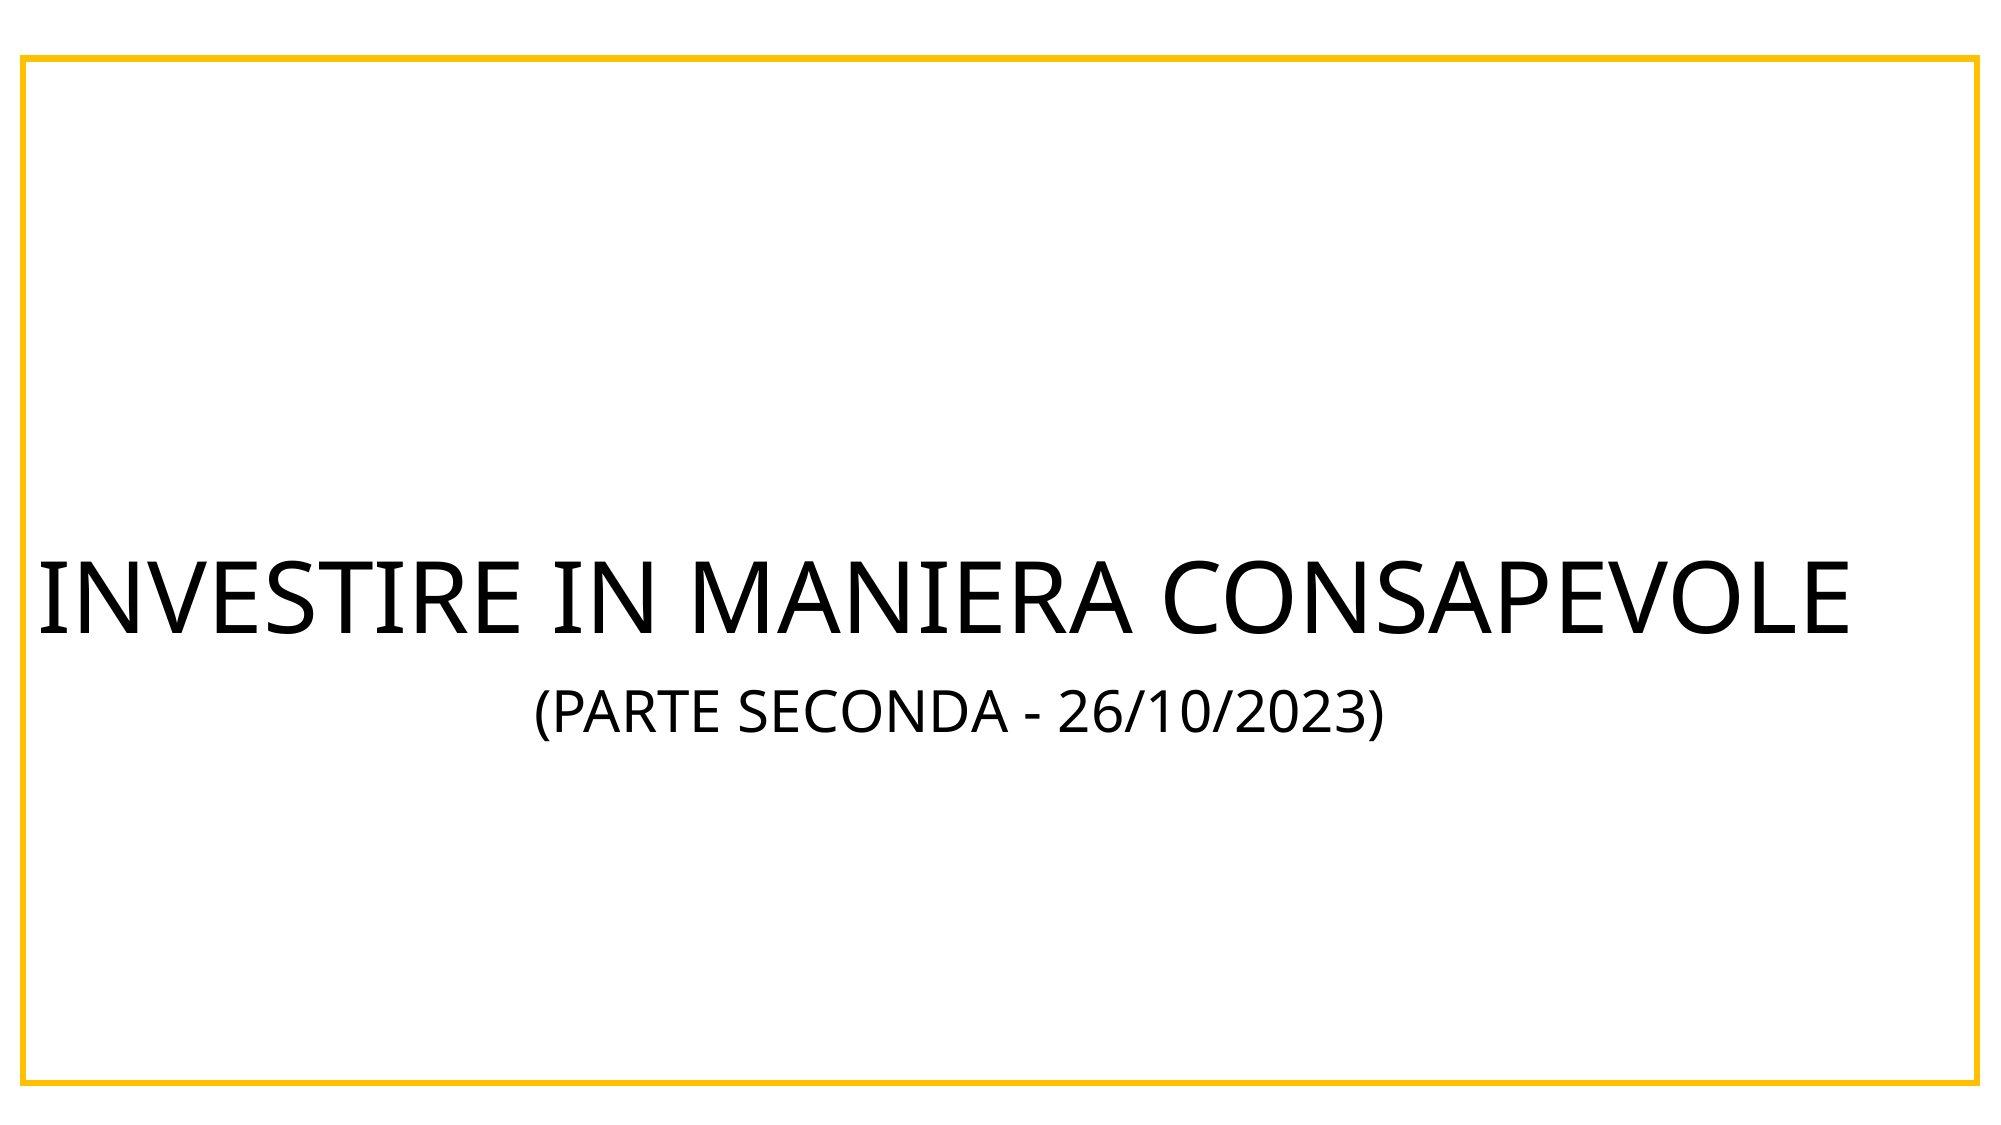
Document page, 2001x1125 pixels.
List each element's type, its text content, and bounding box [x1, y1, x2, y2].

text_box INVESTIRE IN MANIERA CONSAPEVOLE (PARTE SECONDA - 26/10/2023) [22, 58, 1978, 1084]
